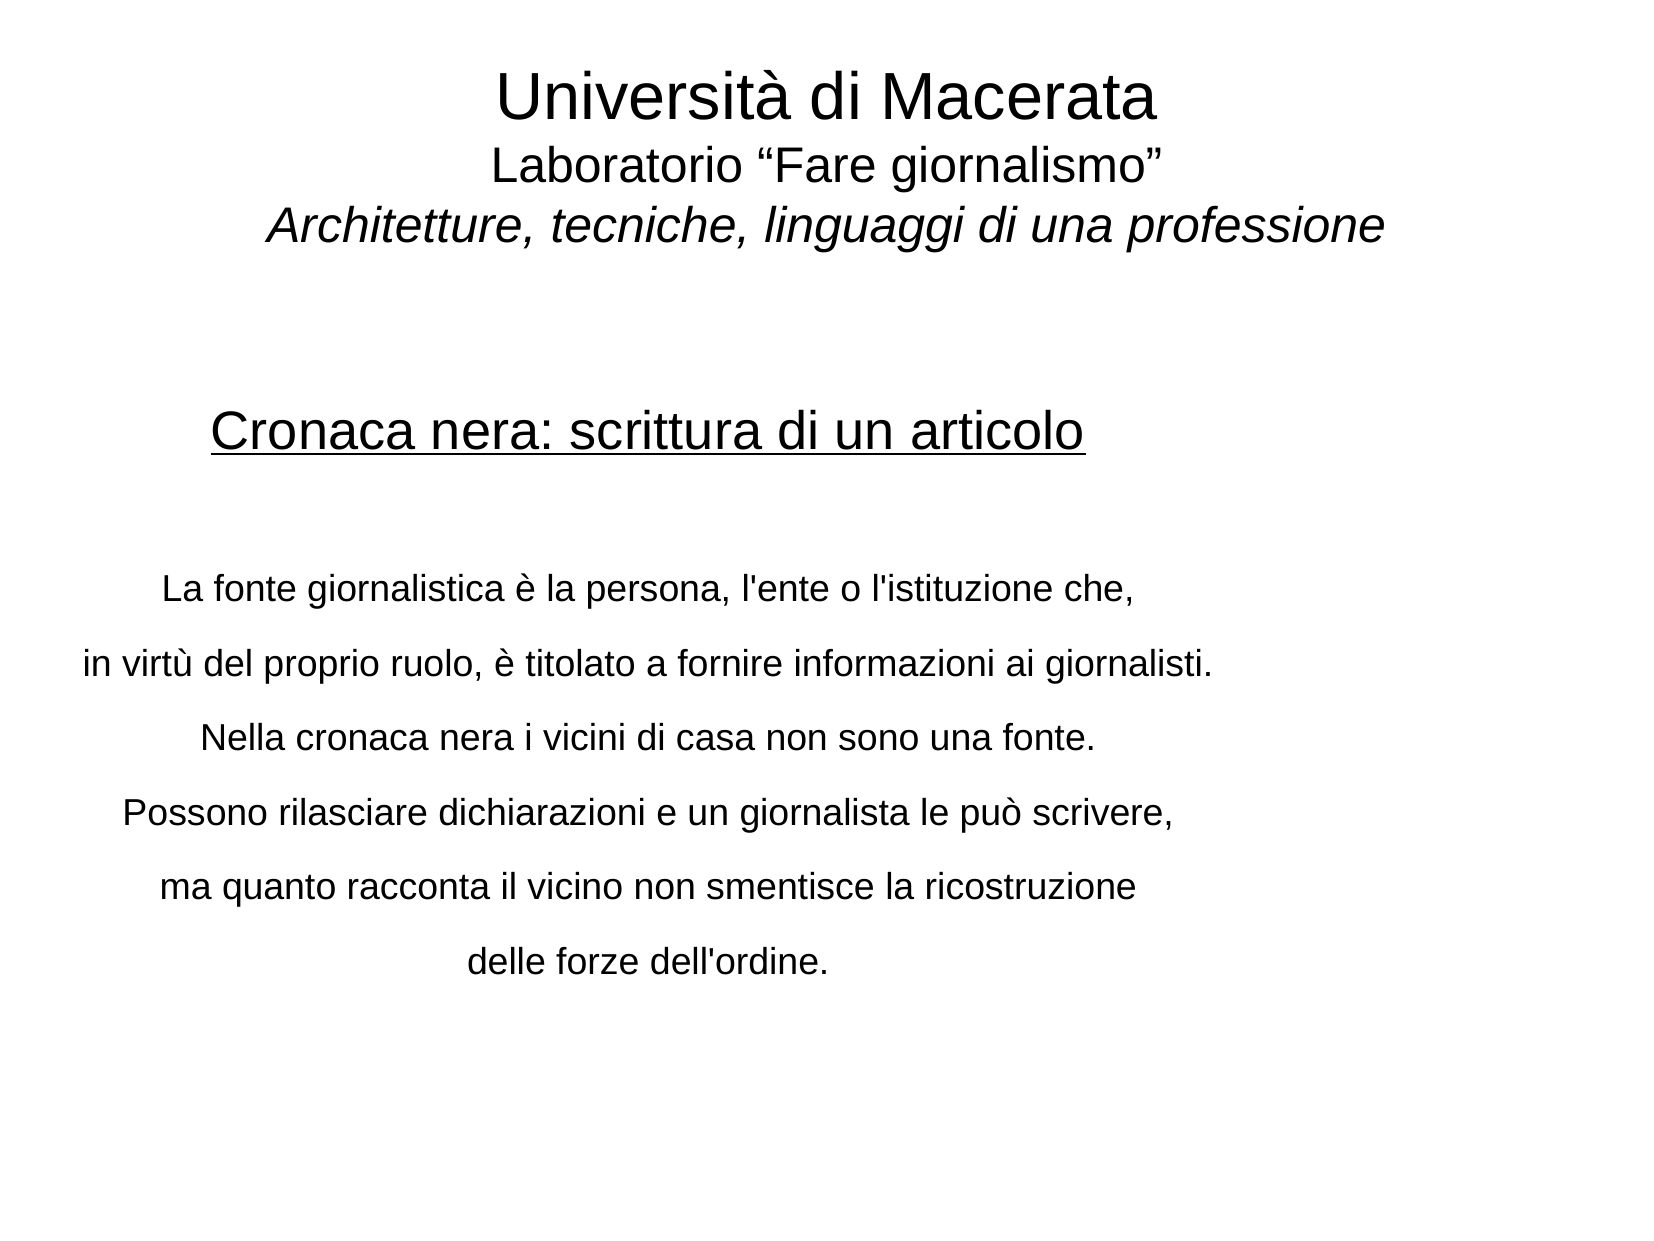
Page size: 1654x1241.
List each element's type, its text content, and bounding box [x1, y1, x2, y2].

subtitle Cronaca nera: scrittura di un articolo La fonte giornalistica è la persona, l'ente o l'istituzione che, in virtù del proprio ruolo, è titolato a fornire informazioni ai giornalisti. Nella cronaca nera i vicini di casa non sono una fonte. Possono rilasciare dichiarazioni e un giornalista le può scrivere, ma quanto racconta il vicino non smentisce la ricostruzione delle forze dell'ordine. [82, 291, 1571, 1235]
title Università di Macerata Laboratorio “Fare giornalismo” Architetture, tecniche, linguaggi di una professione [82, 49, 1571, 257]
